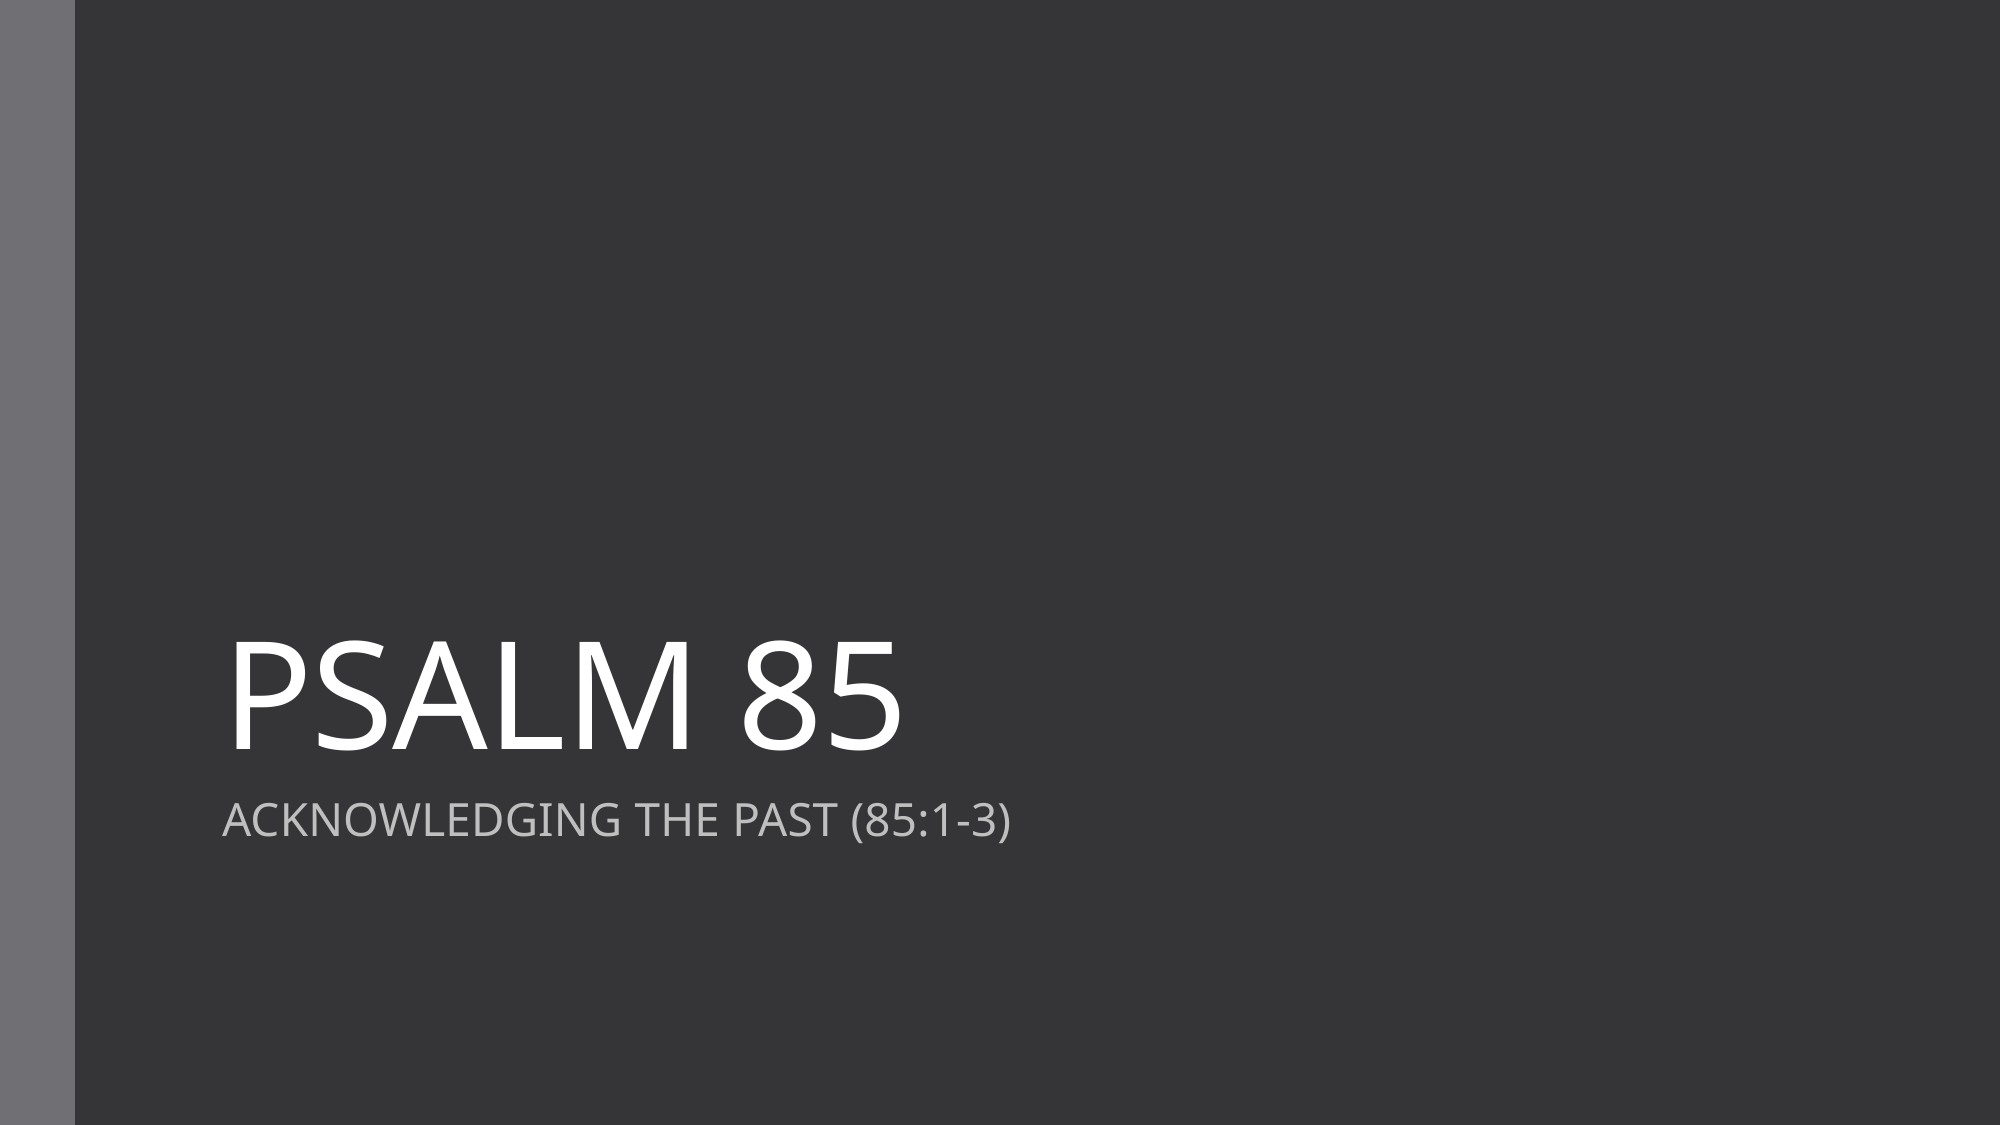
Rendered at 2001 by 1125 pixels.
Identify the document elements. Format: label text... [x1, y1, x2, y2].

title PSALM 85 [206, 124, 1752, 787]
subtitle ACKNOWLEDGING THE PAST (85:1-3) [206, 787, 1752, 1066]
